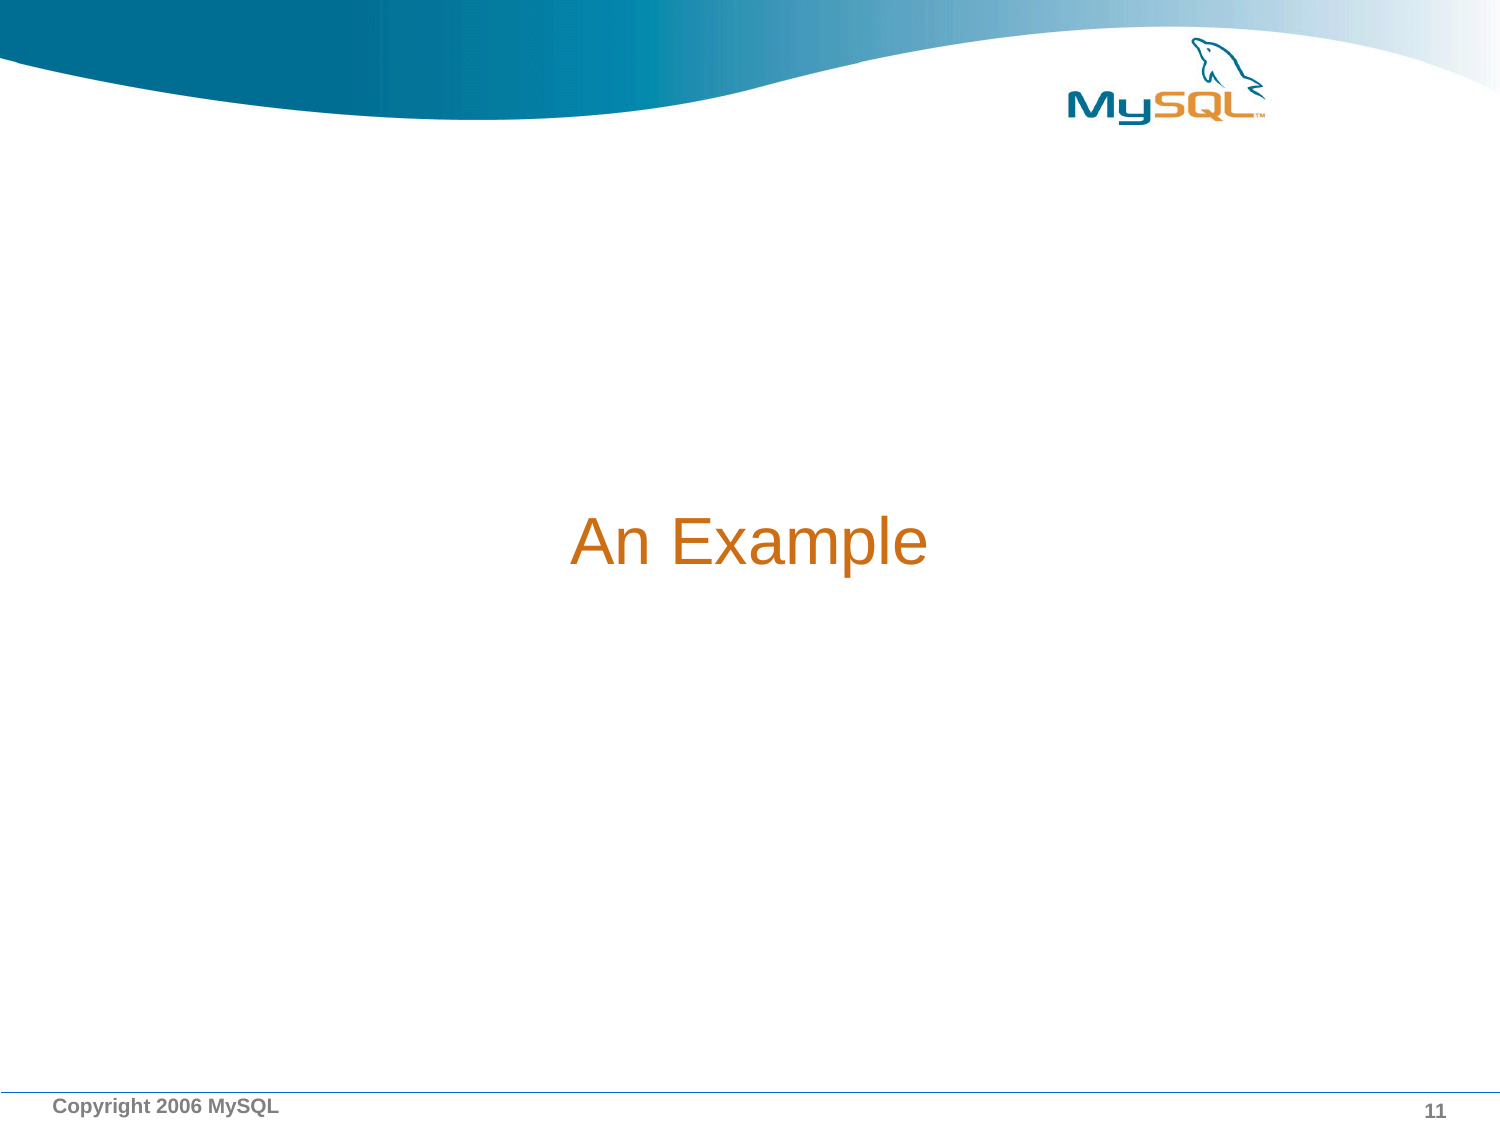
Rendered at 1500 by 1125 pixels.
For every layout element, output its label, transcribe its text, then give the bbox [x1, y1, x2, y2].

title An Example [0, 472, 1500, 611]
picture [0, 0, 1500, 125]
